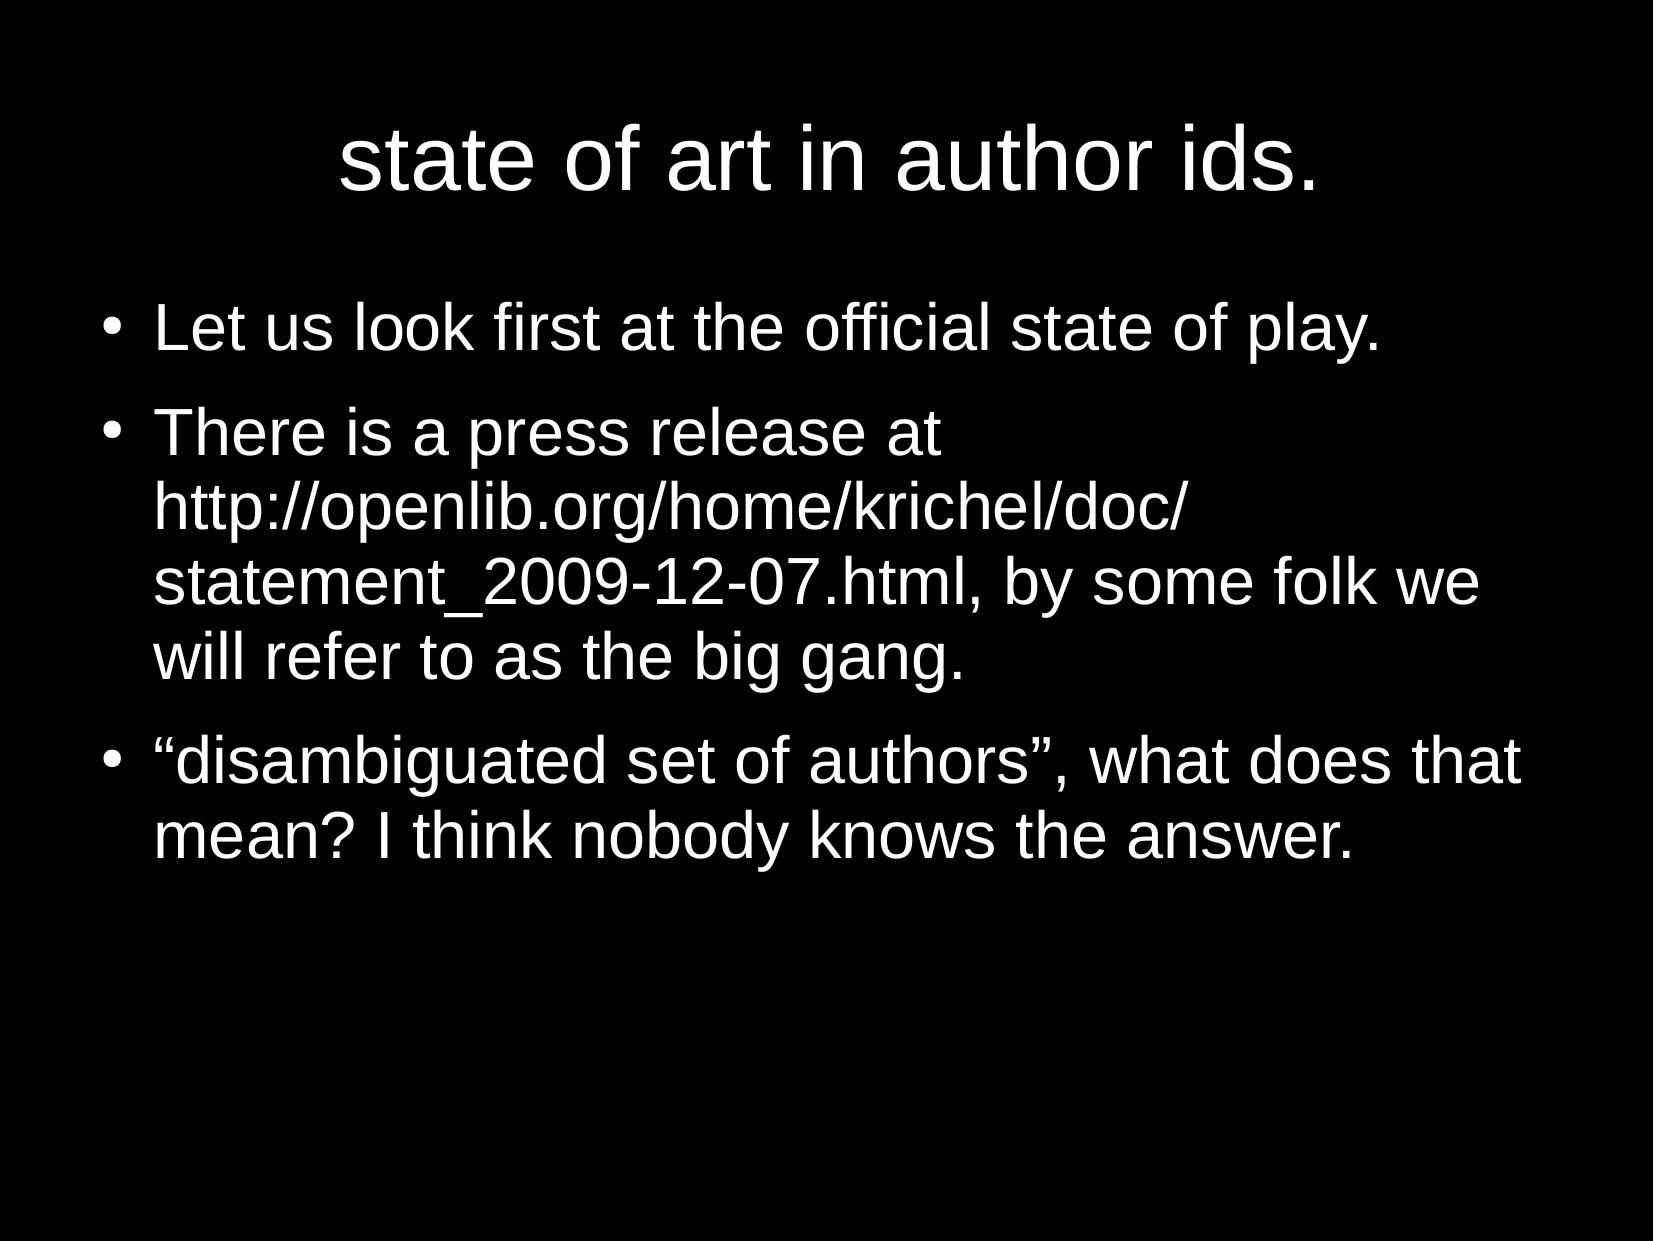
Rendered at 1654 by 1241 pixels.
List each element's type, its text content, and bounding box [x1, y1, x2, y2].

title state of art in author ids. [87, 55, 1576, 263]
list Let us look first at the official state of play. There is a press release at http://openlib.org/home/krichel/doc/ statement_2009-12-07.html, by some folk we will refer to as the big gang. “disambiguated set of authors”, what does that mean? I think nobody knows the answer. [82, 290, 1571, 1109]
